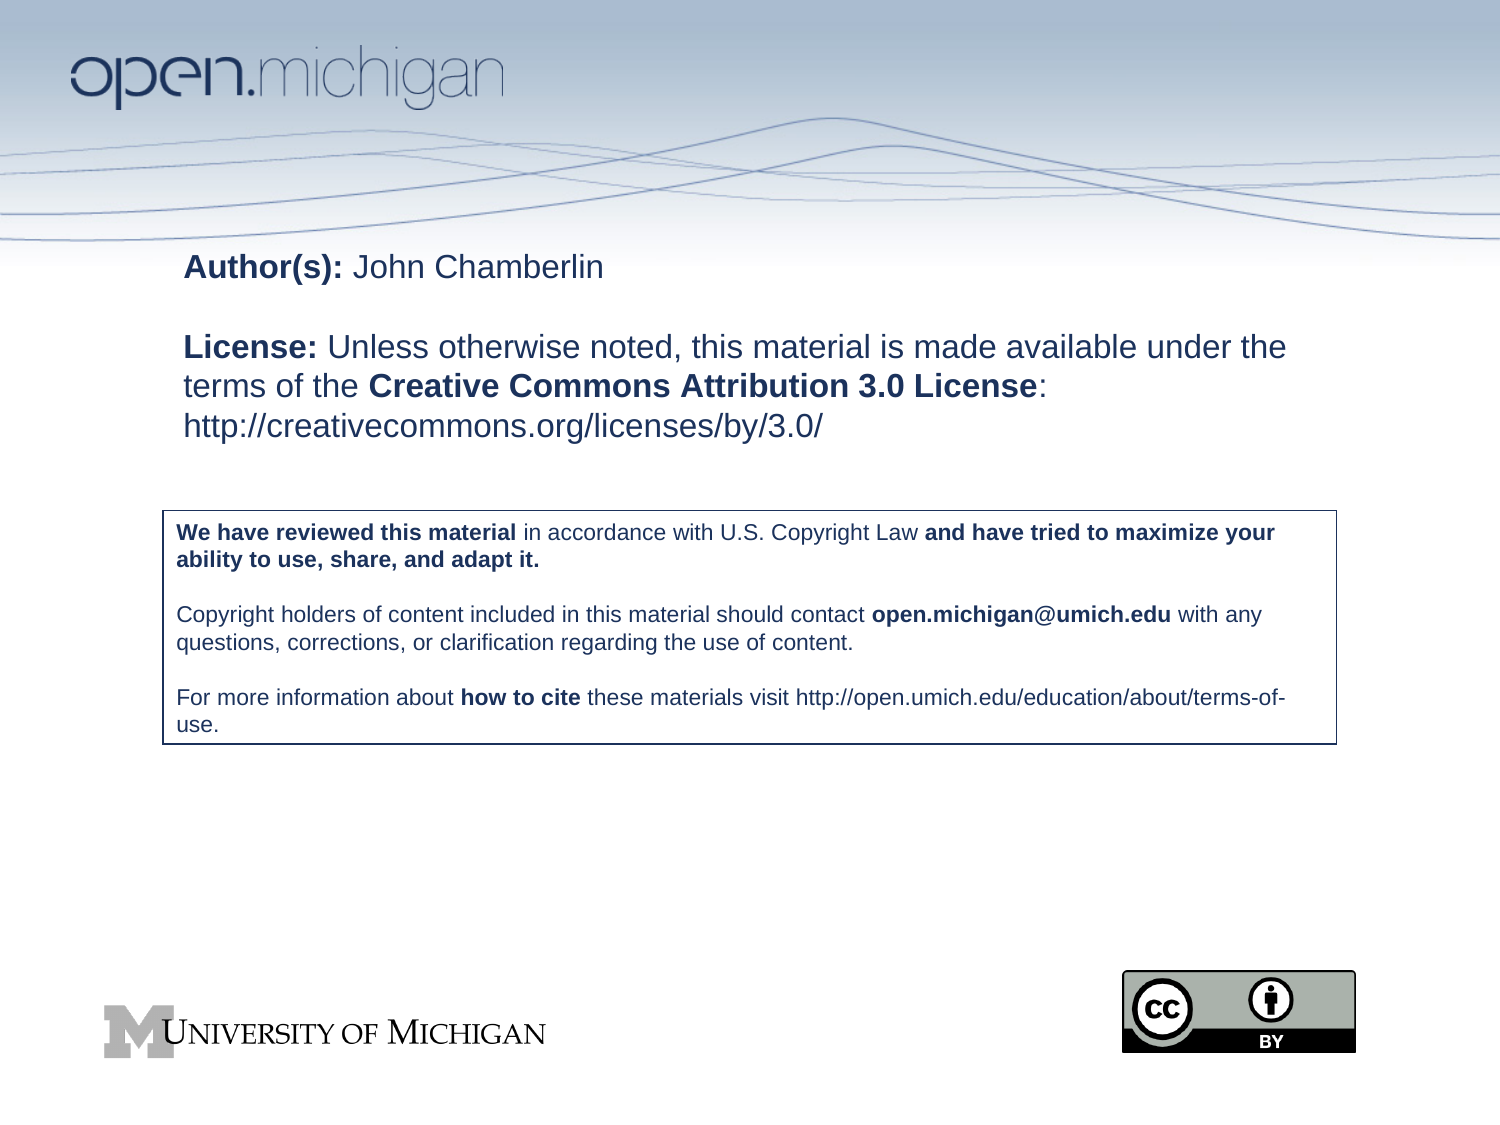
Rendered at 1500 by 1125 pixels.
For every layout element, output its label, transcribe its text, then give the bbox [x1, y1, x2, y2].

text_box We have reviewed this material in accordance with U.S. Copyright Law and have tried to maximize your ability to use, share, and adapt it. Copyright holders of content included in this material should contact open.michigan@umich.edu with any questions, corrections, or clarification regarding the use of content. For more information about how to cite these materials visit http://open.umich.edu/education/about/terms-of-use. [162, 510, 1337, 745]
picture [103, 1004, 546, 1059]
text_box Author(s): John Chamberlin License: Unless otherwise noted, this material is made available under the terms of the Creative Commons Attribution 3.0 License: http://creativecommons.org/licenses/by/3.0/ [170, 237, 1327, 452]
picture [0, 0, 1500, 266]
picture [1122, 970, 1356, 1053]
